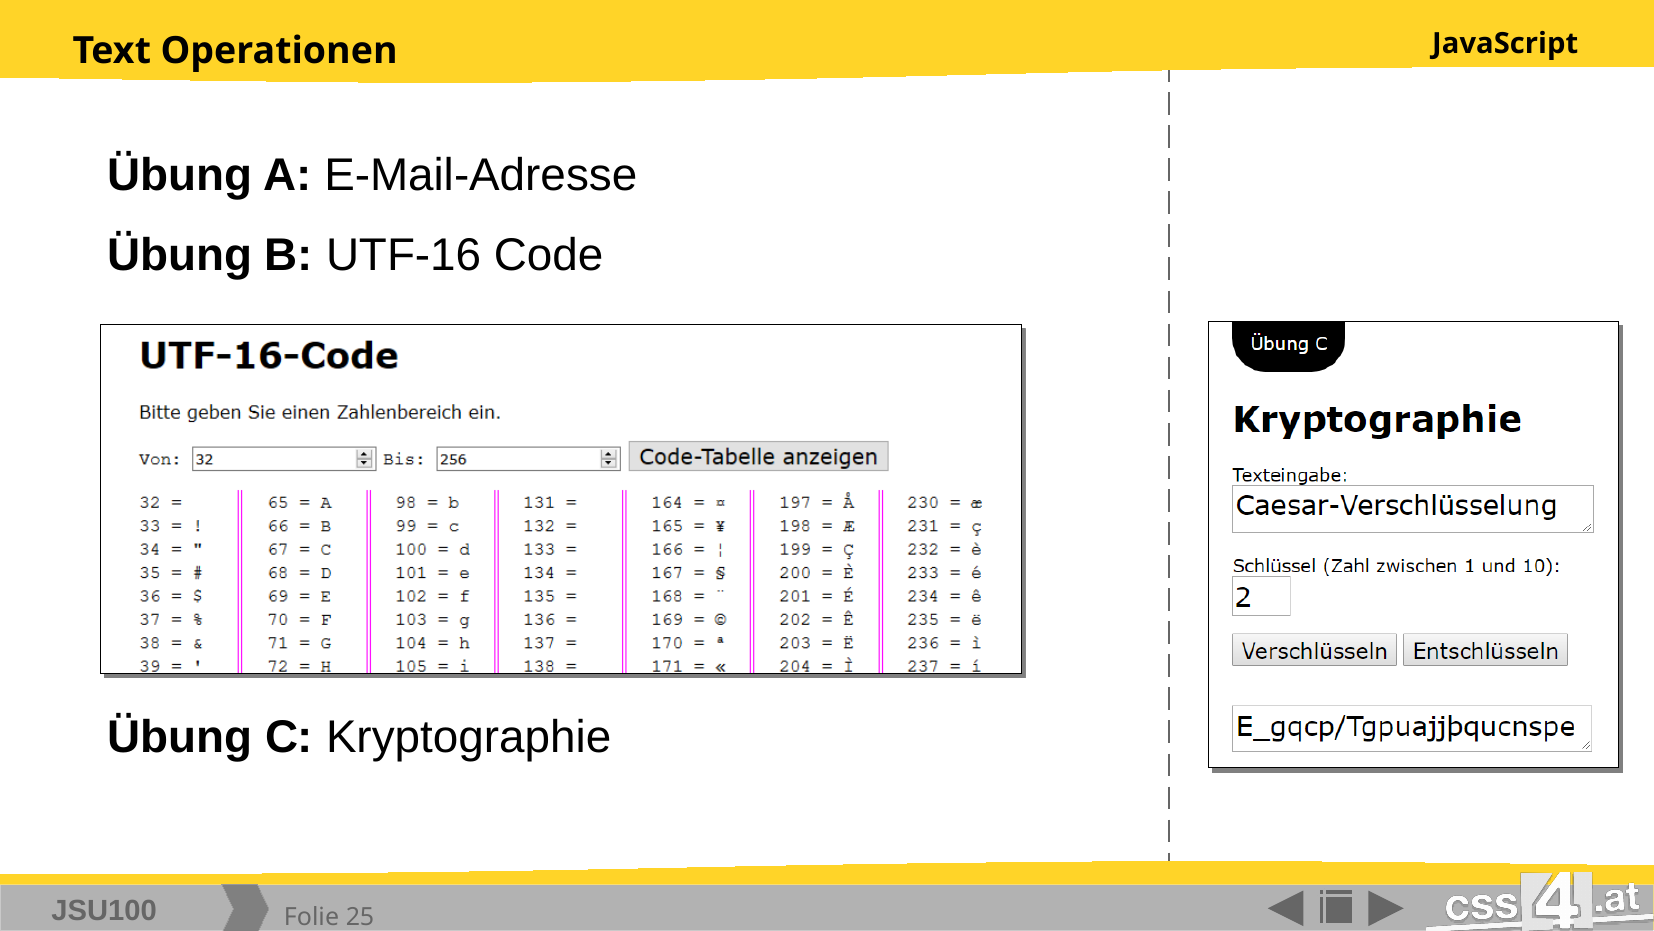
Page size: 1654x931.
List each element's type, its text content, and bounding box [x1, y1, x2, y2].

picture [1426, 872, 1654, 931]
text_box Folie <Foliennummer> [269, 891, 542, 931]
text_box Übung C: Kryptographie [92, 703, 640, 770]
text_box Text Operationen [57, 16, 416, 69]
picture [1208, 321, 1619, 768]
text_box [0, 0, 1654, 83]
text_box JSU100 [36, 886, 209, 931]
text_box Übung A: E-Mail-Adresse [92, 142, 666, 209]
text_box Übung B: UTF-16 Code [92, 221, 619, 288]
text_box [0, 861, 1654, 931]
text_box JavaScript [1417, 15, 1607, 60]
picture [100, 324, 1022, 674]
